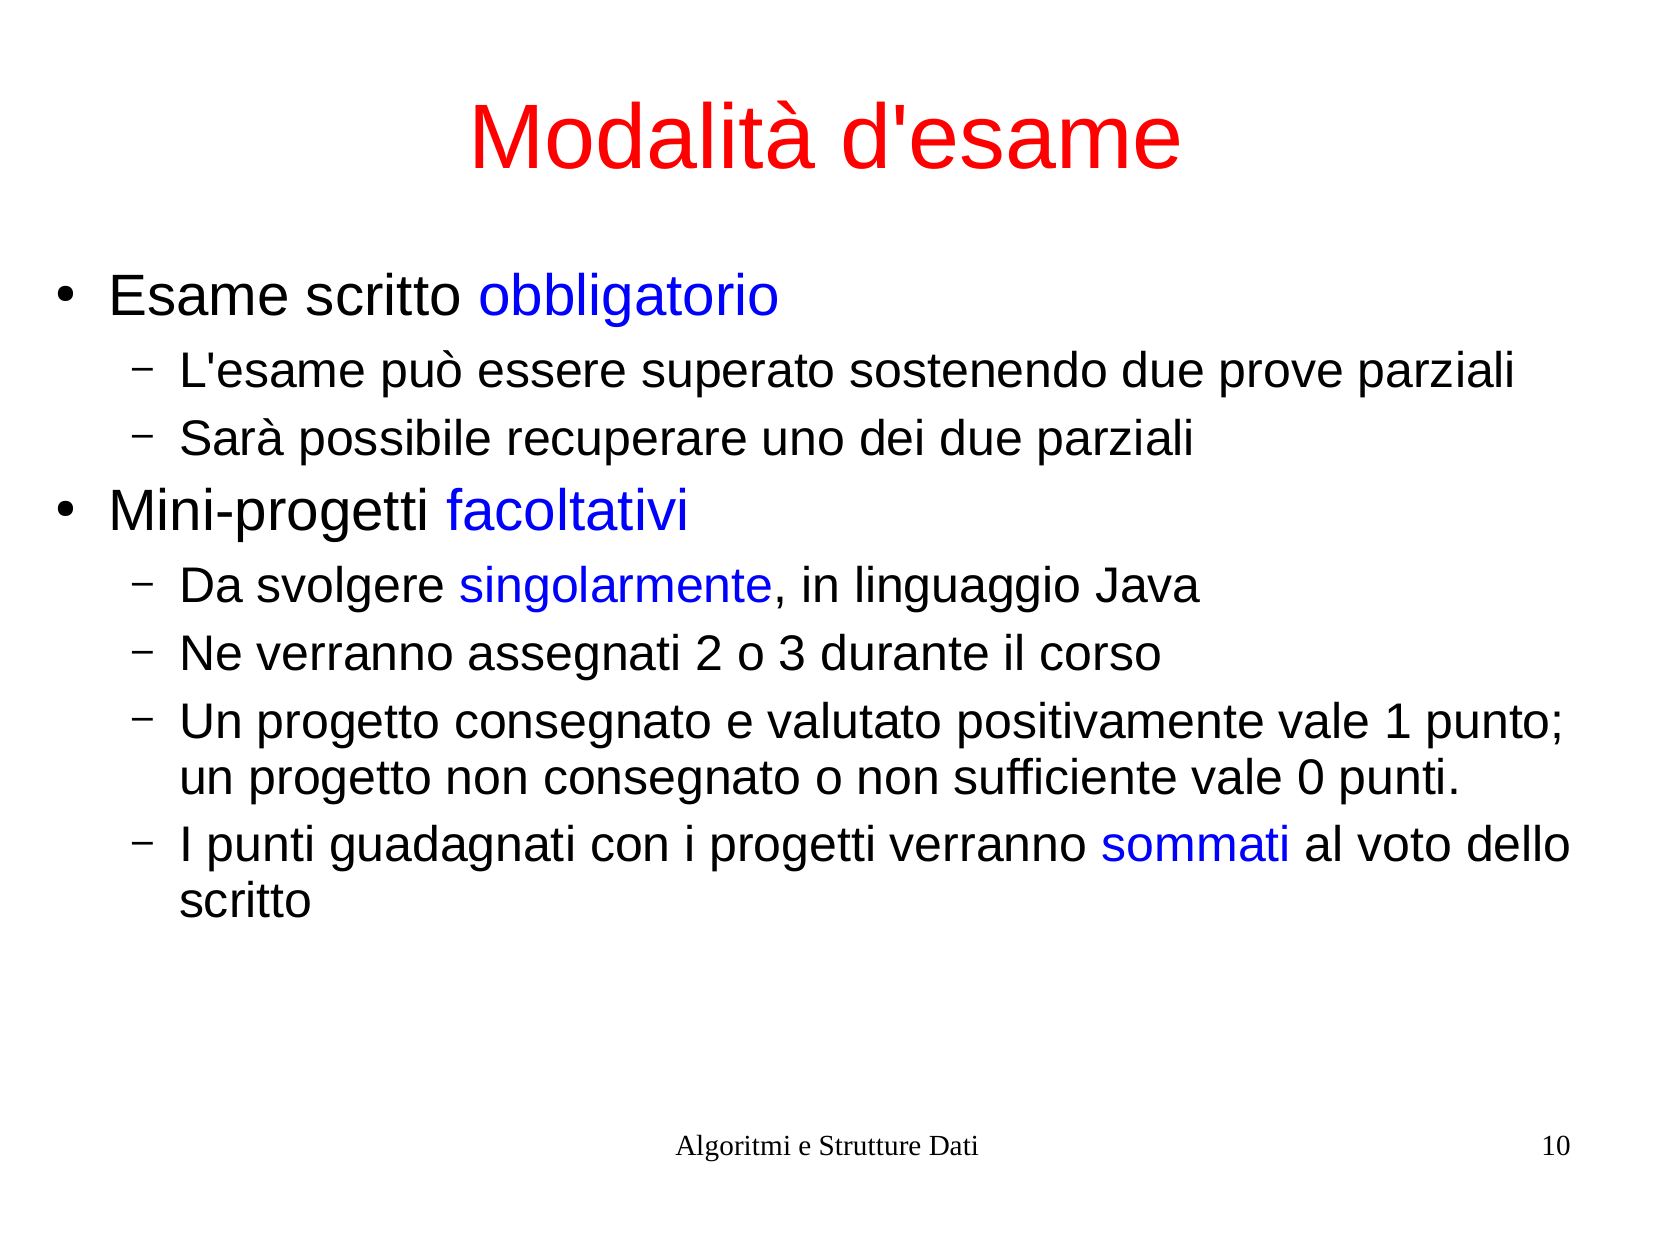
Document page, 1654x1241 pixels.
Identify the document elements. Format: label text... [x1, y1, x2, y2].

title Modalità d'esame [82, 49, 1571, 226]
list Esame scritto obbligatorio L'esame può essere superato sostenendo due prove parziali Sarà possibile recuperare uno dei due parziali Mini-progetti facoltativi Da svolgere singolarmente, in linguaggio Java Ne verranno assegnati 2 o 3 durante il corso Un progetto consegnato e valutato positivamente vale 1 punto; un progetto non consegnato o non sufficiente vale 0 punti. I punti guadagnati con i progetti verranno sommati al voto dello scritto [37, 262, 1613, 1109]
